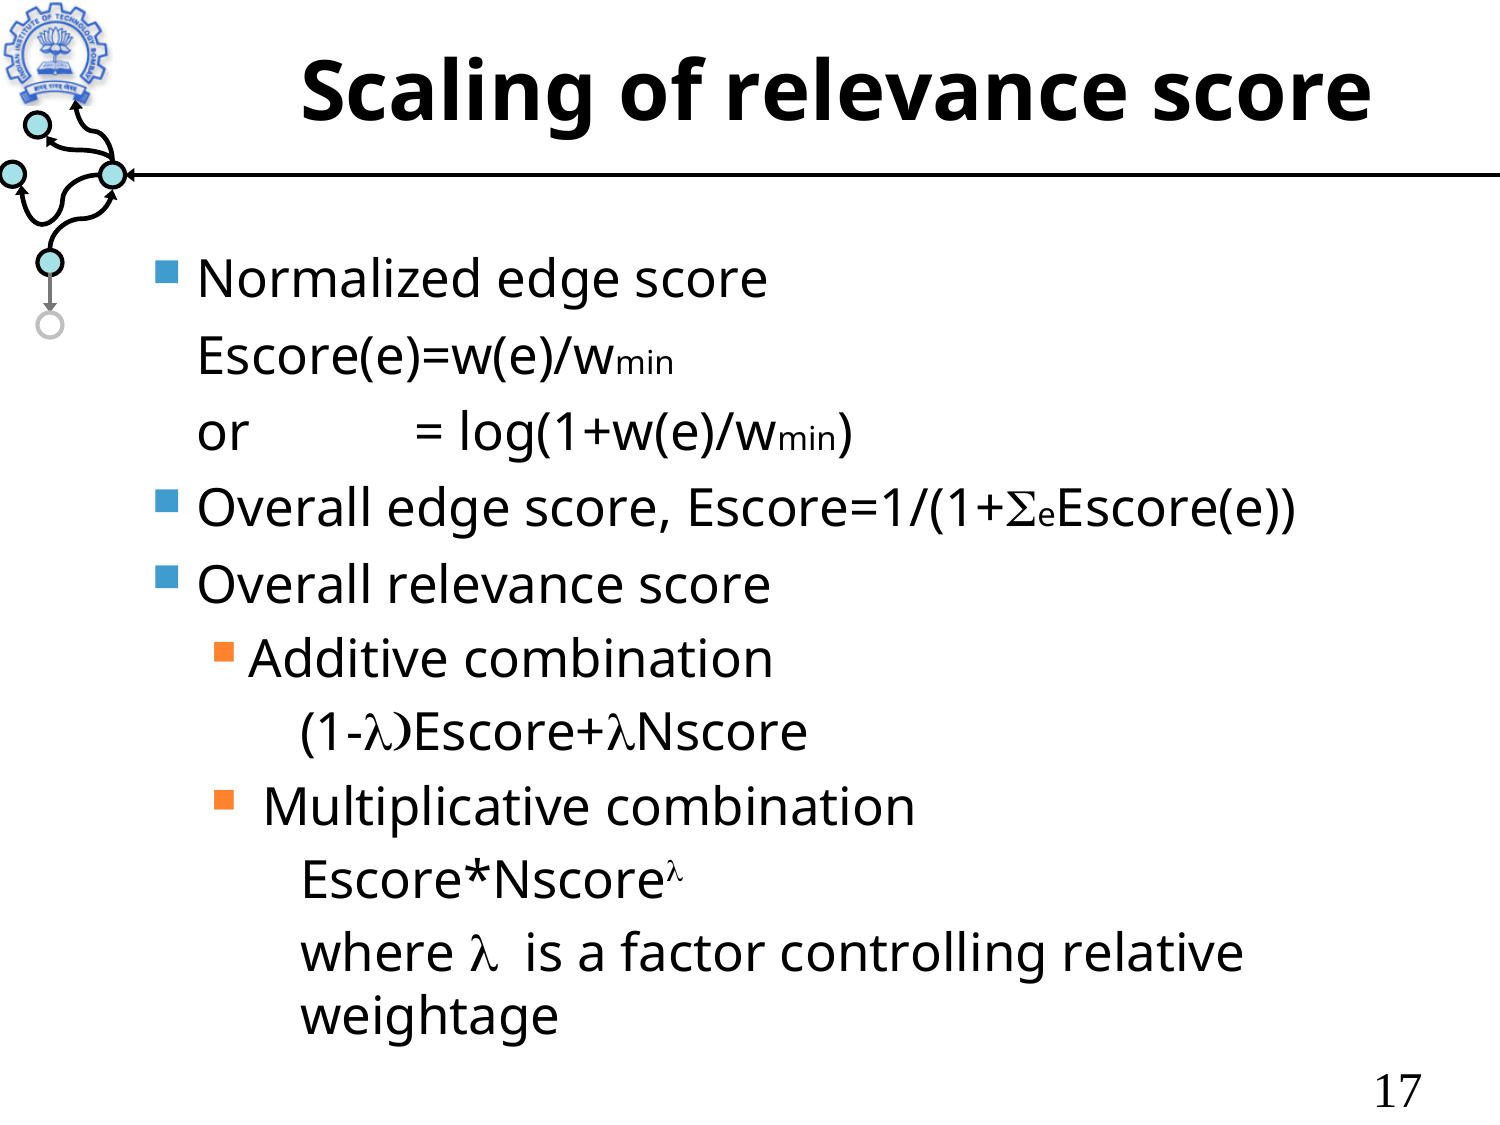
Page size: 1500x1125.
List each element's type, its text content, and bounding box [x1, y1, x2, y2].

picture [0, 0, 113, 106]
title Scaling of relevance score [200, 12, 1476, 163]
list Normalized edge score Escore(e)=w(e)/wmin or = log(1+w(e)/wmin) Overall edge score, Escore=1/(1+eEscore(e)) Overall relevance score Additive combination (1-l)Escore+lNscore Multiplicative combination Escore*Nscorel where l is a factor controlling relative weightage [137, 237, 1450, 1063]
